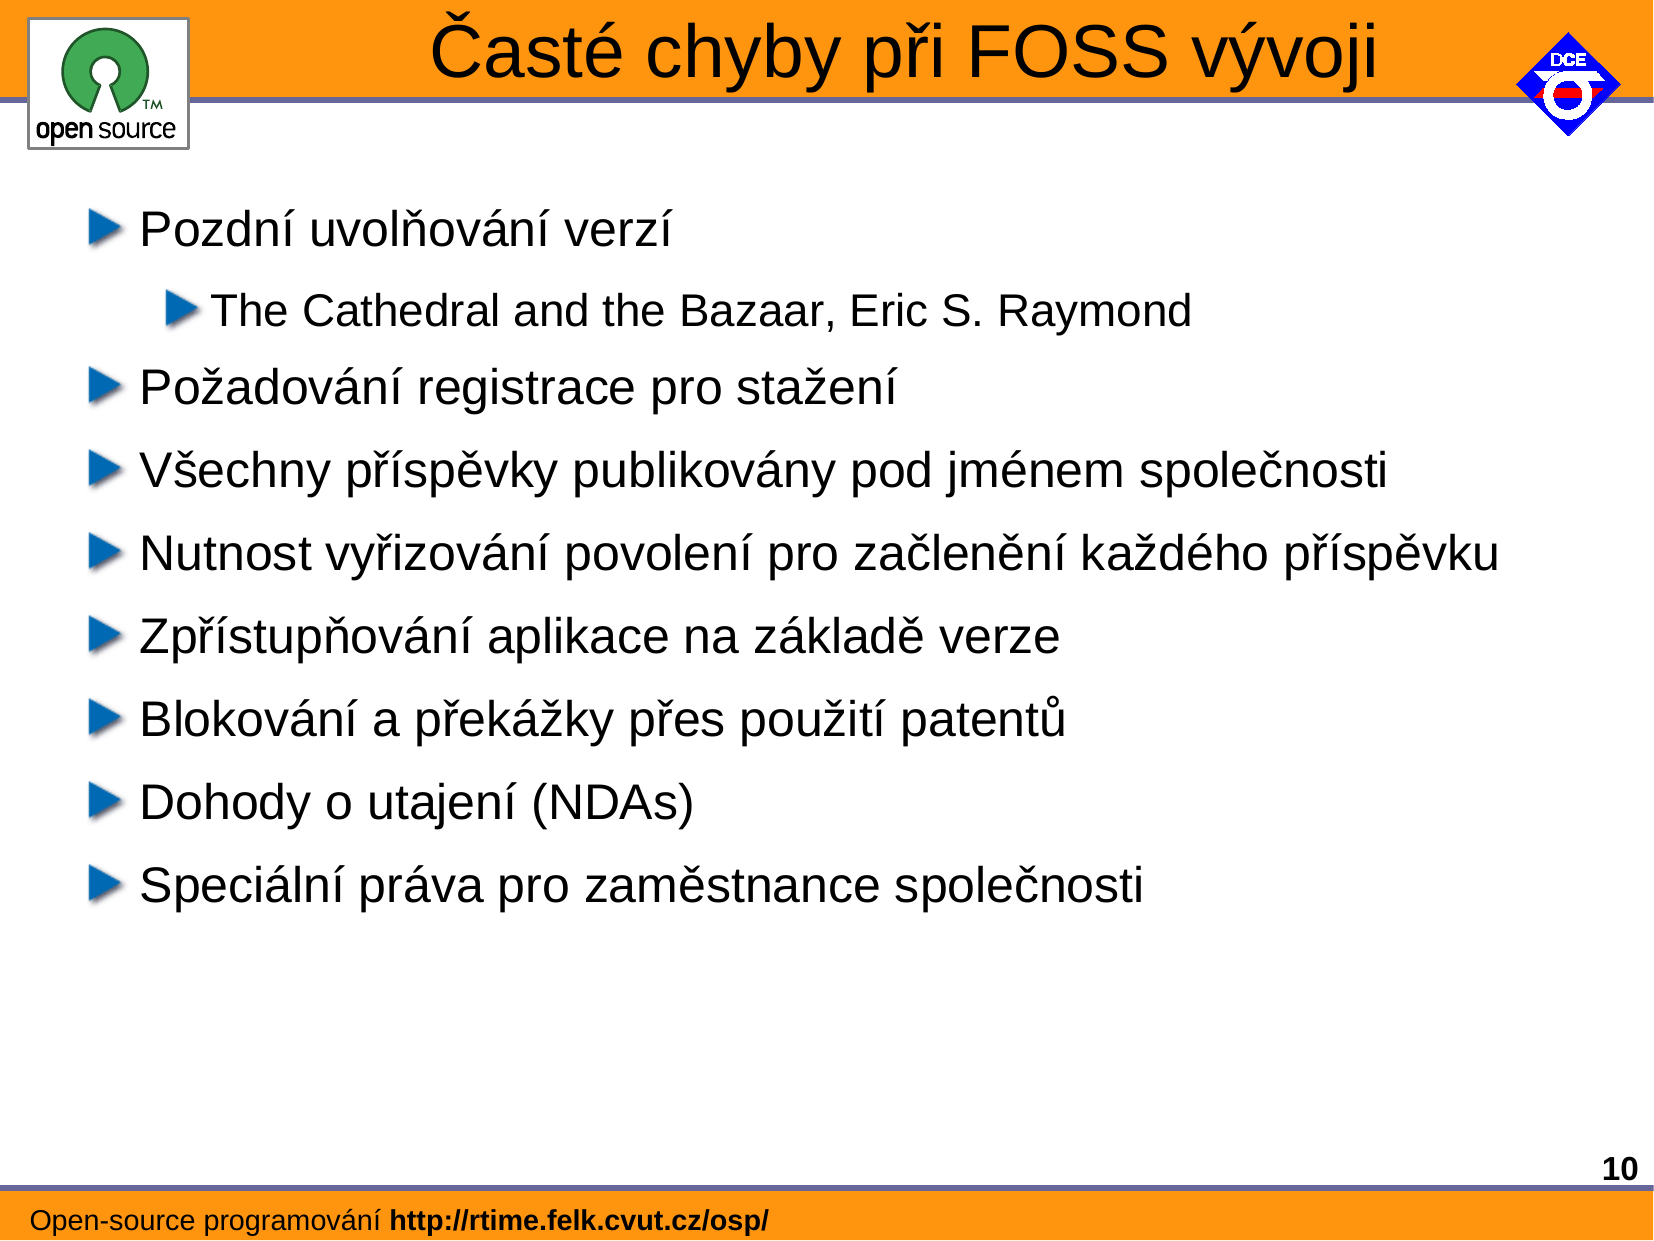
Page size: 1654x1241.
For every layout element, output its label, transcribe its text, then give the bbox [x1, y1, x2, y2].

title Časté chyby při FOSS vývoji [178, 4, 1631, 98]
list Pozdní uvolňování verzí The Cathedral and the Bazaar, Eric S. Raymond Požadování registrace pro stažení Všechny příspěvky publikovány pod jménem společnosti Nutnost vyřizování povolení pro začlenění každého příspěvku Zpřístupňování aplikace na základě verze Blokování a překážky přes použití patentů Dohody o utajení (NDAs) Speciální práva pro zaměstnance společnosti [68, 201, 1592, 1106]
